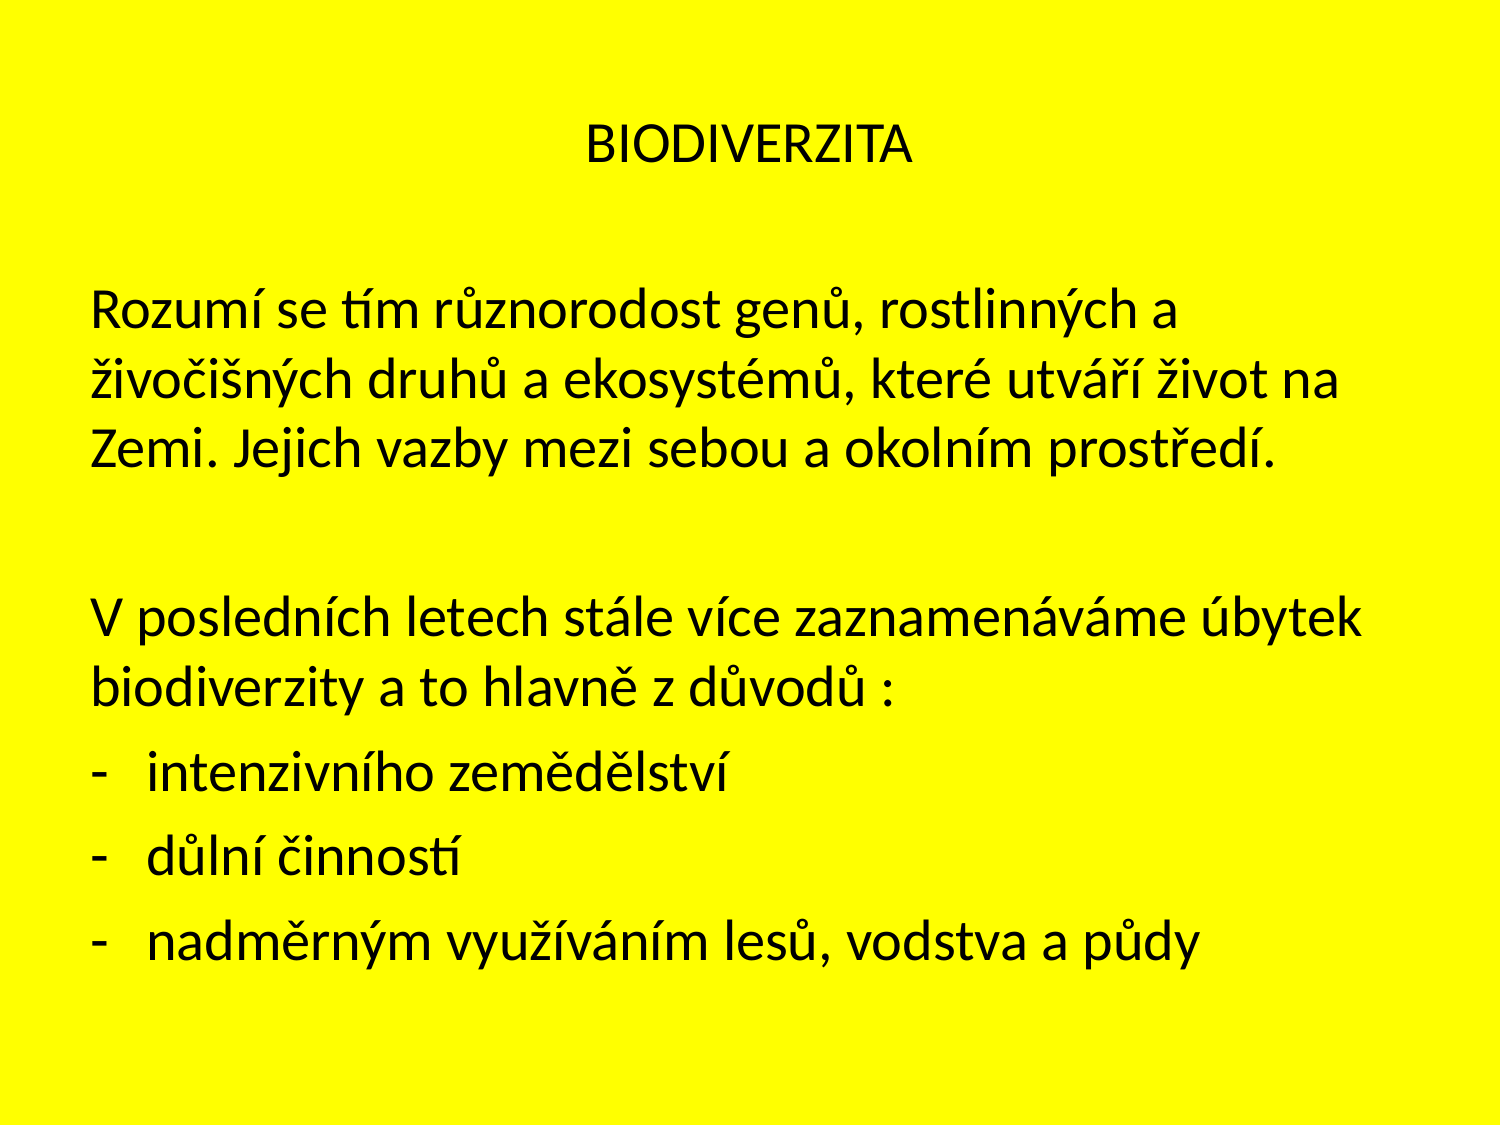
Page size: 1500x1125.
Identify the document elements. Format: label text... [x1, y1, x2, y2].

title BIODIVERZITA [75, 45, 1426, 233]
list Rozumí se tím různorodost genů, rostlinných a živočišných druhů a ekosystémů, které utváří život na Zemi. Jejich vazby mezi sebou a okolním prostředí. V posledních letech stále více zaznamenáváme úbytek biodiverzity a to hlavně z důvodů : intenzivního zemědělství důlní činností nadměrným využíváním lesů, vodstva a půdy [75, 262, 1426, 1005]
